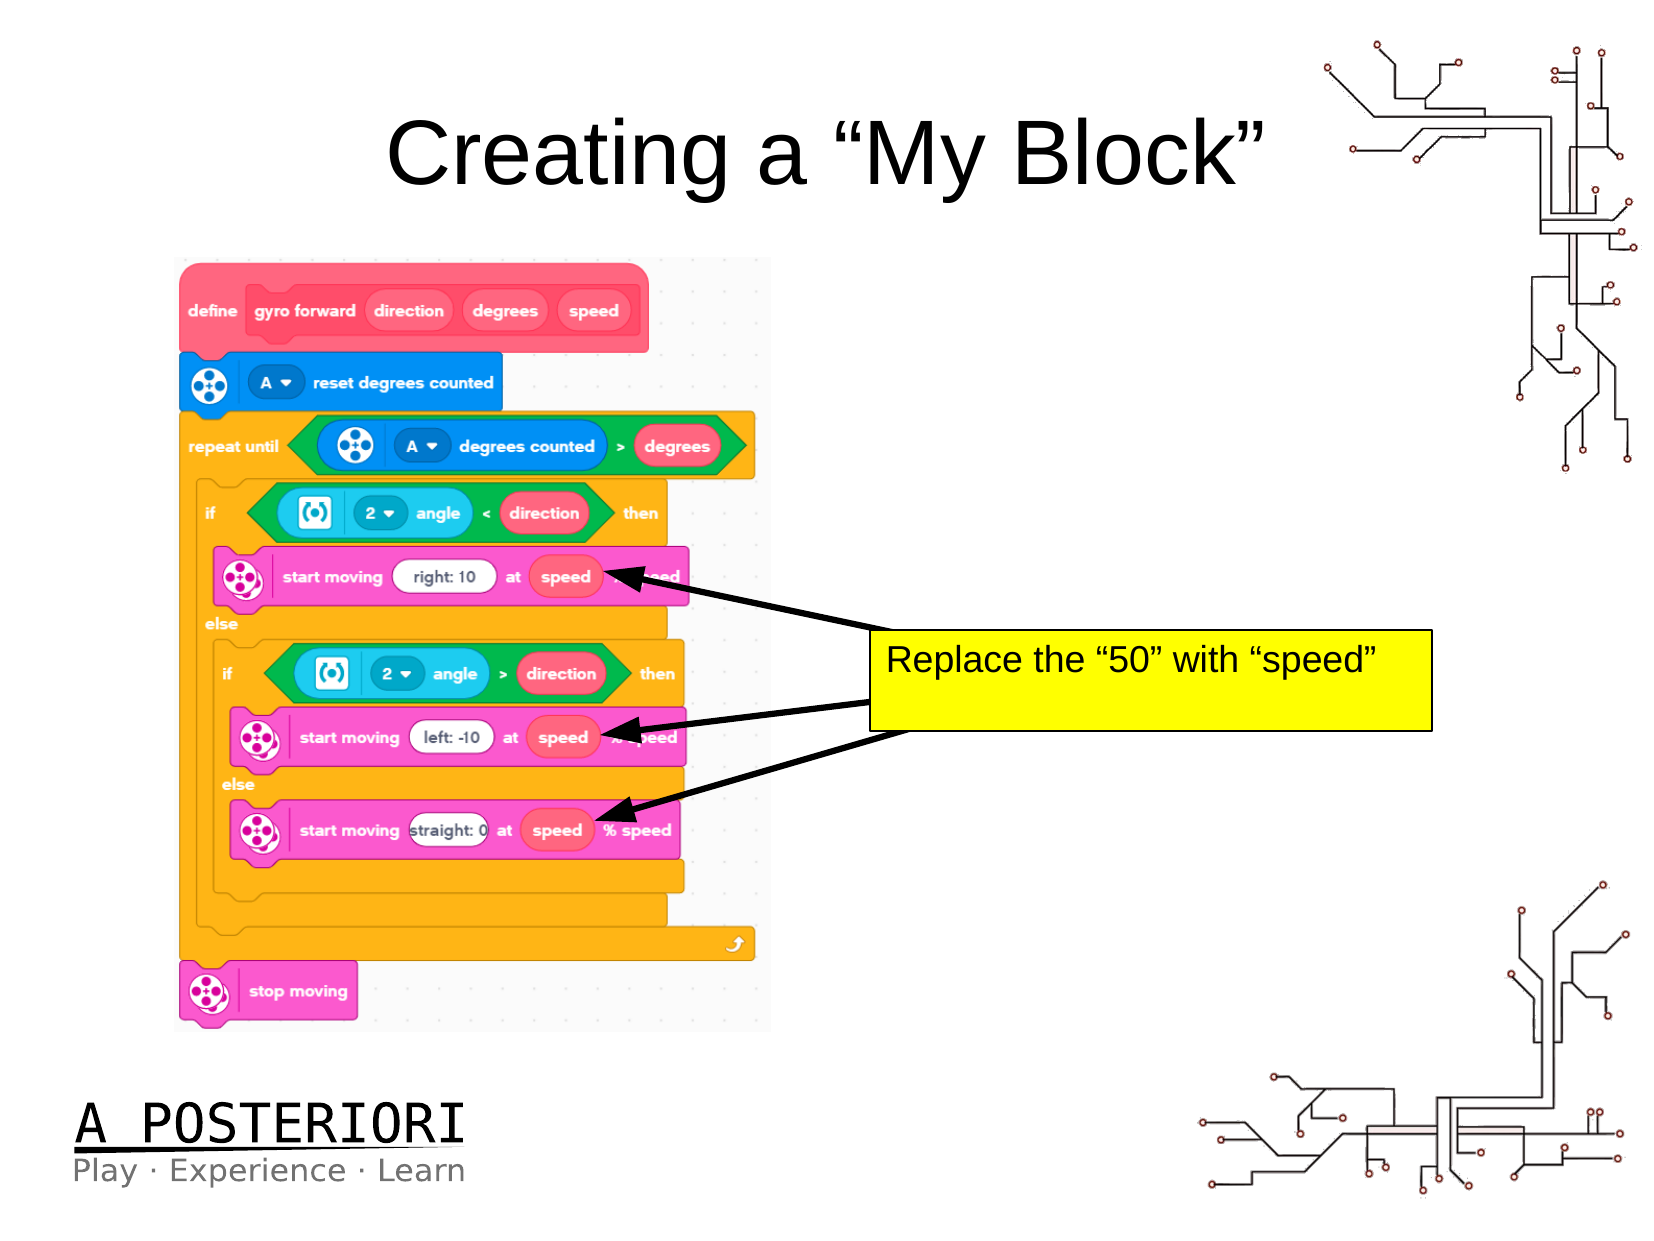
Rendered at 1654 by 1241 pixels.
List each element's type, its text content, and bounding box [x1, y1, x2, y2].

picture [1177, 863, 1635, 1200]
picture [174, 257, 771, 1032]
picture [1305, 35, 1643, 495]
text_box Replace the “50” with “speed” [870, 630, 1433, 731]
title Creating a “My Block” [82, 49, 1571, 257]
